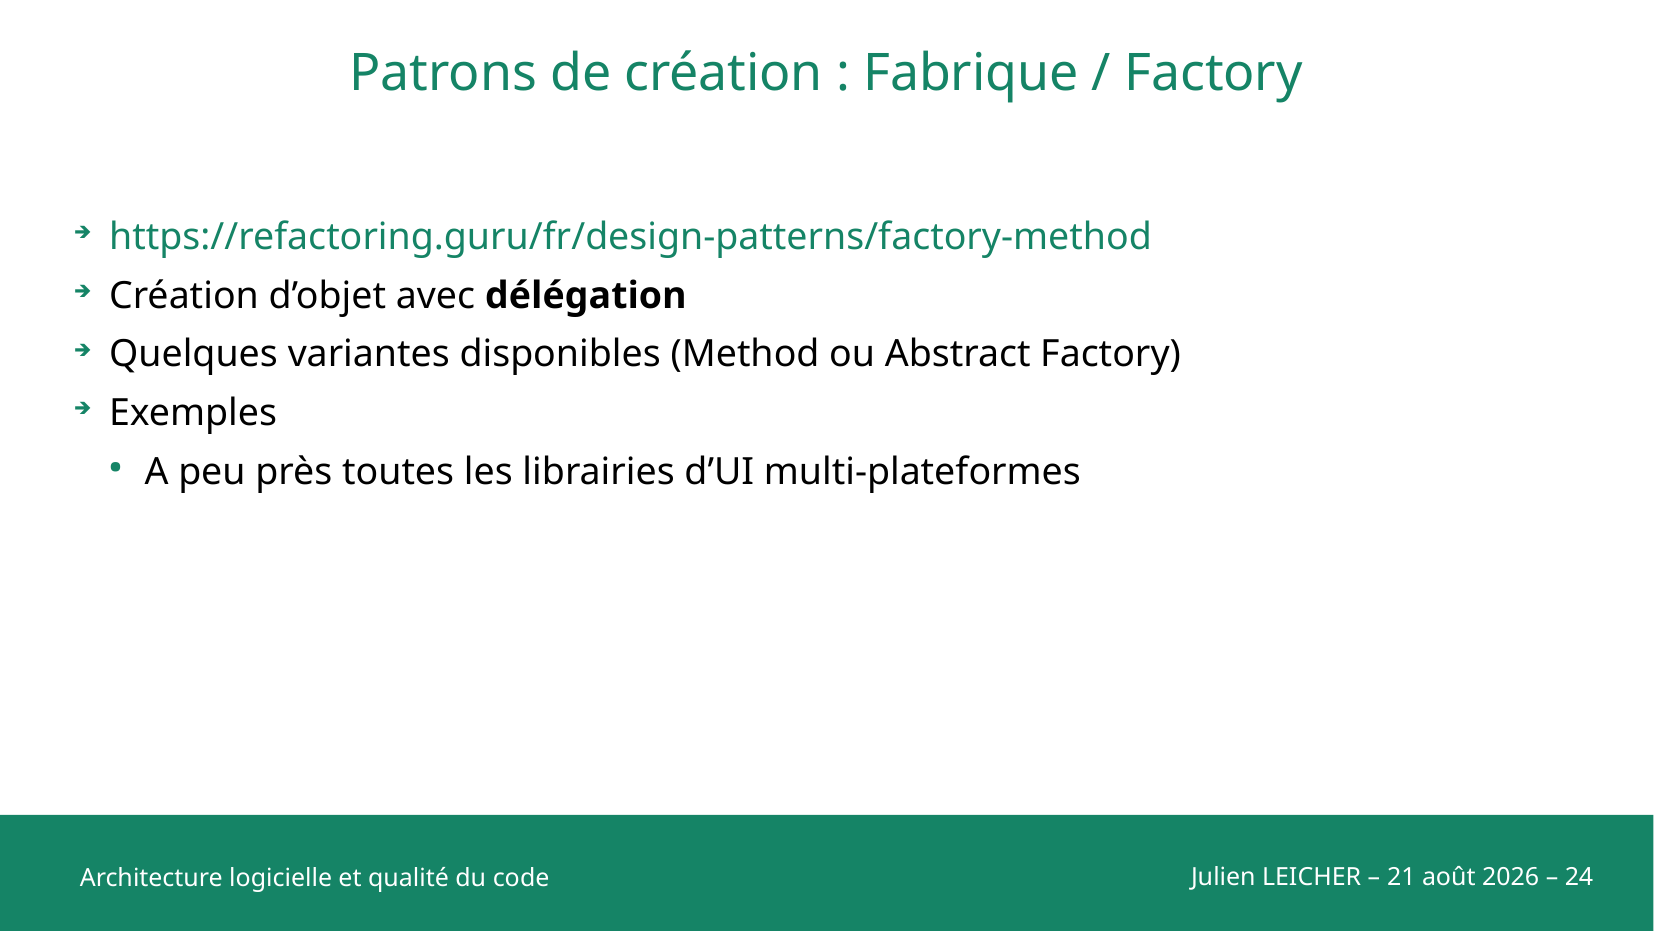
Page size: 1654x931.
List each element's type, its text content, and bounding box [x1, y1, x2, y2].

text_box Architecture logicielle et qualité du code [64, 852, 798, 898]
text_box https://refactoring.guru/fr/design-patterns/factory-method Création d’objet avec délégation Quelques variantes disponibles (Method ou Abstract Factory) Exemples A peu près toutes les librairies d’UI multi-plateformes [59, 194, 1595, 678]
text_box Patrons de création : Fabrique / Factory [0, 27, 1654, 113]
text_box Julien LEICHER – 22 mars 2022 – <number> [0, 814, 1654, 931]
